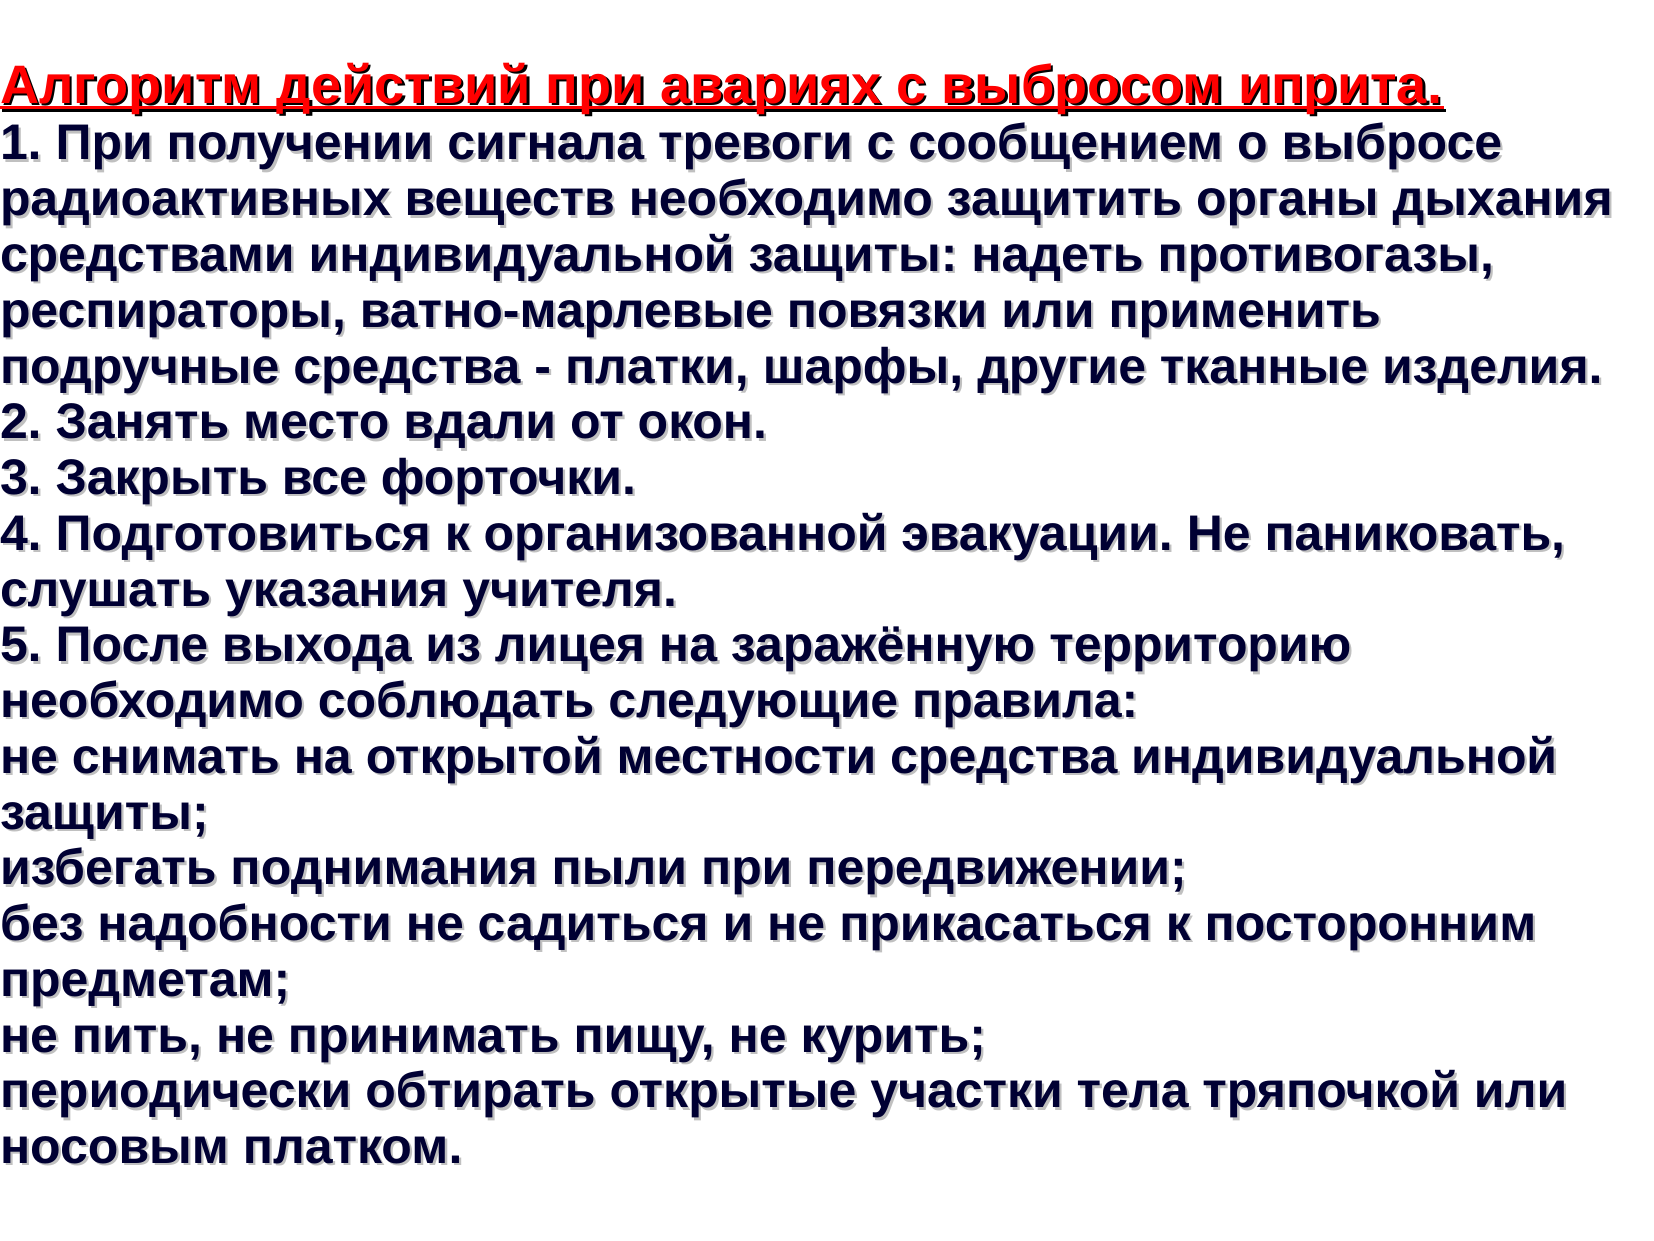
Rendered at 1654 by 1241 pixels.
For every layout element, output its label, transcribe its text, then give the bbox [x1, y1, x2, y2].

subtitle Алгоритм действий при авариях с выбросом иприта. 1. При получении сигнала тревоги с сообщением о выбросе радиоактивных веществ необходимо защитить органы дыхания средствами индивидуальной защиты: надеть противогазы, респираторы, ватно-марлевые повязки или применить подручные средства - платки, шарфы, другие тканные изделия. 2. Занять место вдали от окон. 3. Закрыть все форточки. 4. Подготовиться к организованной эвакуации. Не паниковать, слушать указания учителя. 5. После выхода из лицея на заражённую территорию необходимо соблюдать следующие правила: не снимать на открытой местности средства индивидуальной защиты; избегать поднимания пыли при передвижении; без надобности не садиться и не прикасаться к посторонним предметам; не пить, не принимать пищу, не курить; периодически обтирать открытые участки тела тряпочкой или носовым платком. [0, 0, 1654, 1229]
